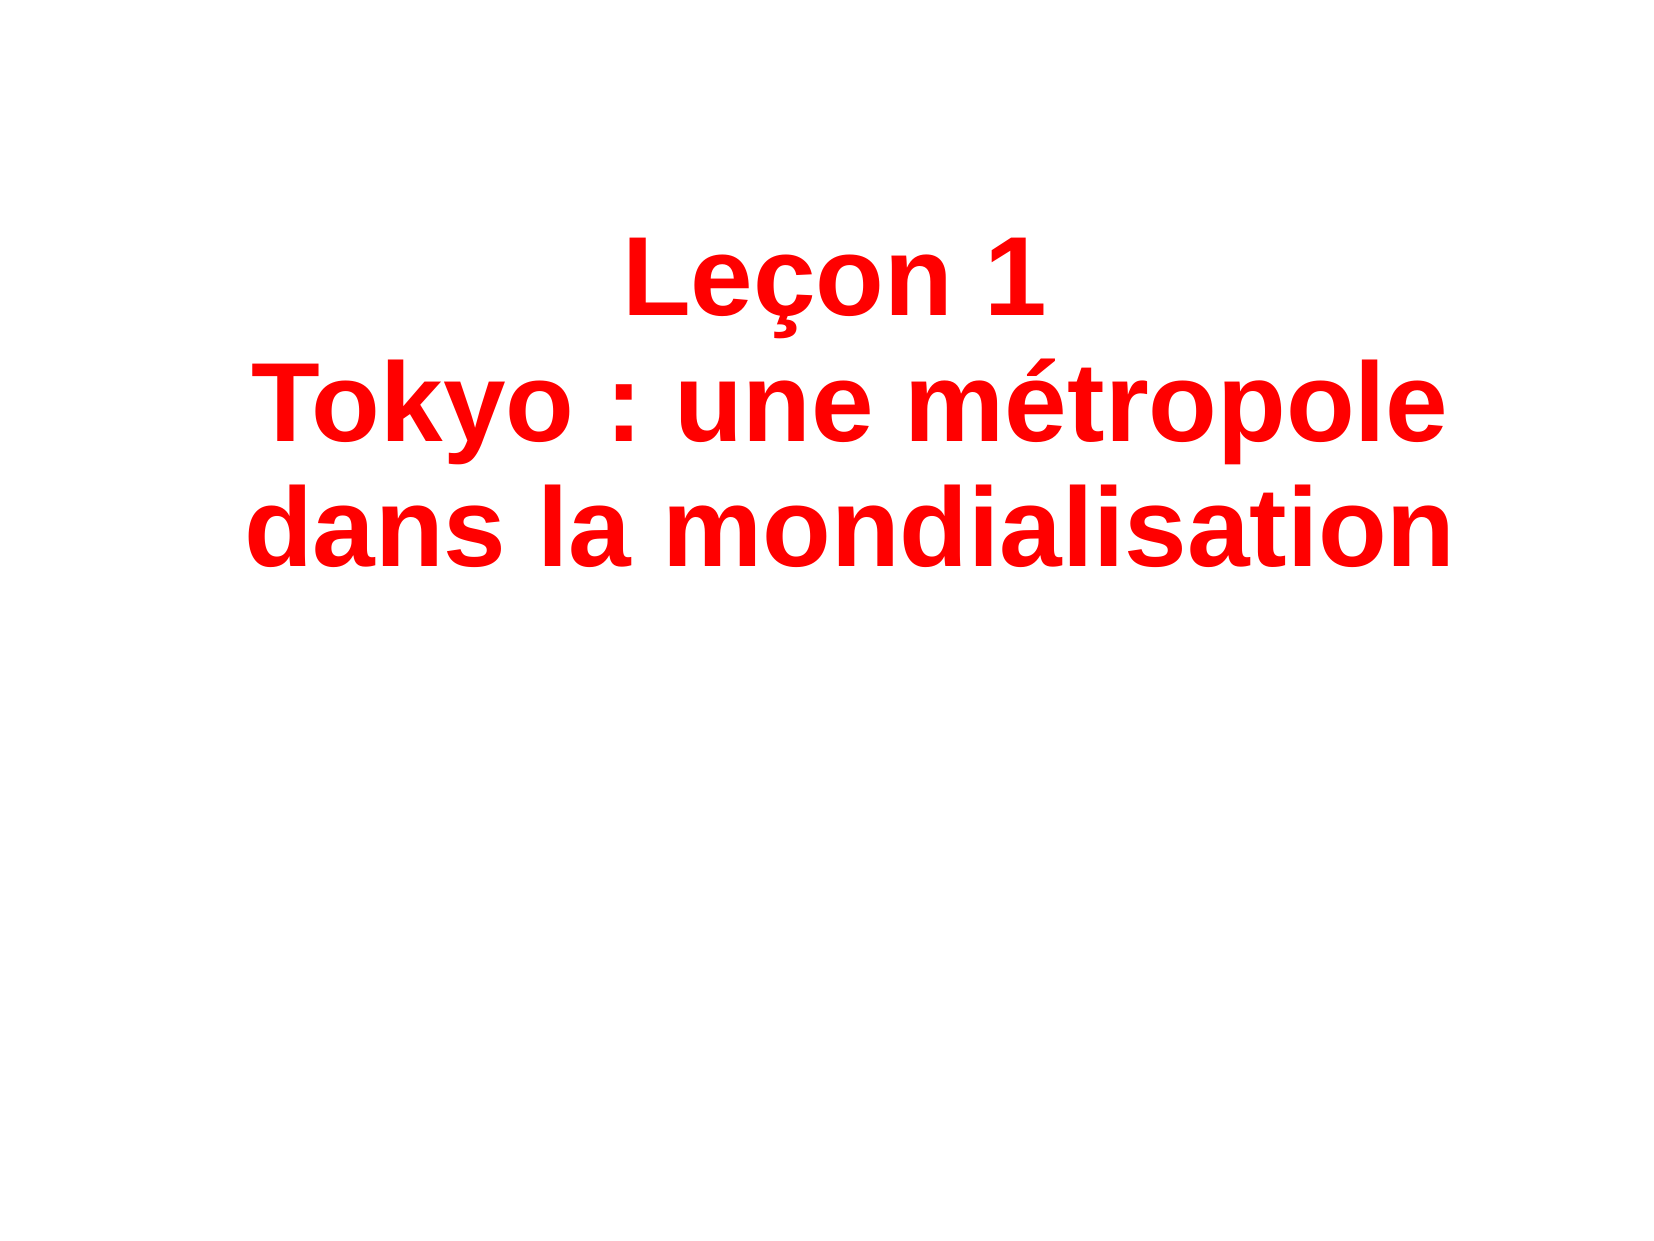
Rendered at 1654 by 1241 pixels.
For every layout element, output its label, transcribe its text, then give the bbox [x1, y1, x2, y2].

title Leçon 1 Tokyo : une métropole dans la mondialisation [106, 214, 1595, 591]
